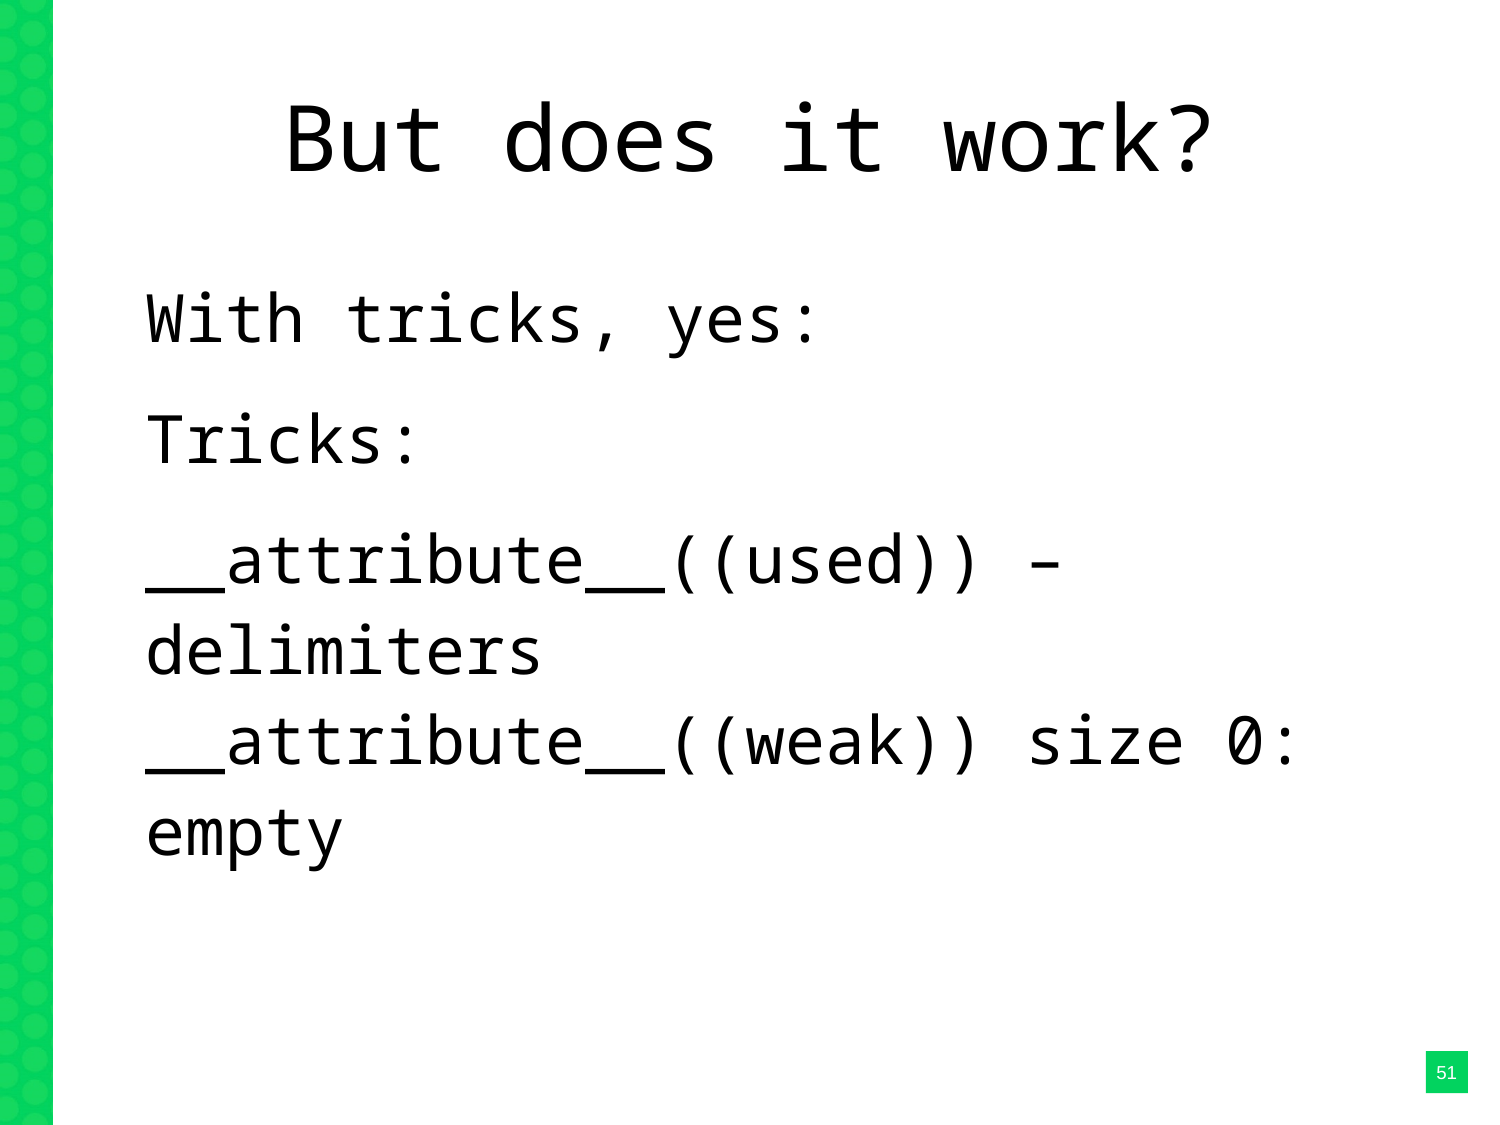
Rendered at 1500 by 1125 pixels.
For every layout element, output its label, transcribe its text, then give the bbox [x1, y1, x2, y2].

text_box <number> [1425, 1051, 1468, 1094]
list With tricks, yes: Tricks: __attribute__((used)) – delimiters __attribute__((weak)) size 0: empty [75, 271, 1426, 924]
picture [0, 0, 53, 1125]
title But does it work? [75, 42, 1426, 229]
